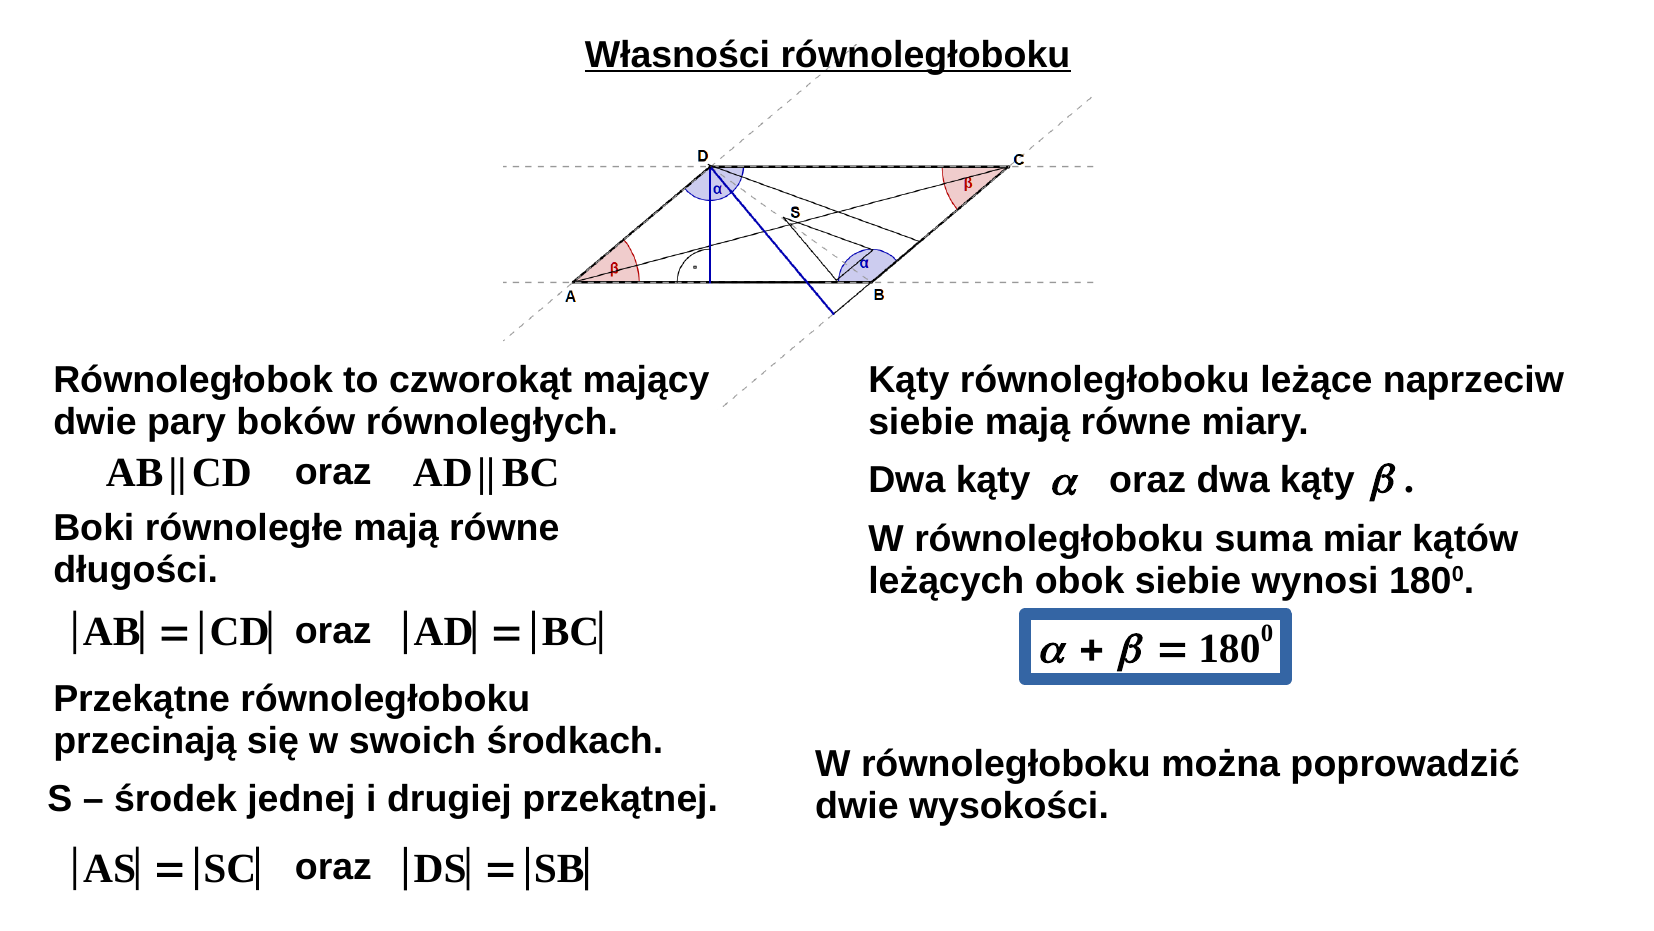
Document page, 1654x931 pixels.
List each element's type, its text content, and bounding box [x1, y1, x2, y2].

chart [1042, 472, 1087, 497]
text_box W równoległoboku można poprowadzić dwie wysokości. [800, 734, 1602, 835]
text_box Równoległobok to czworokąt mający dwie pary boków równoległych. [38, 350, 729, 450]
text_box oraz [280, 602, 431, 659]
text_box Dwa kąty [853, 451, 1051, 509]
text_box Własności równoległoboku [570, 26, 1118, 85]
chart [98, 450, 258, 495]
text_box oraz [280, 450, 431, 498]
text_box oraz [280, 838, 431, 896]
chart [62, 608, 280, 655]
text_box Kąty równoległoboku leżące naprzeciw siebie mają równe miary. [853, 350, 1621, 450]
text_box Boki równoległe mają równe długości. [38, 498, 729, 598]
text_box Przekątne równoległoboku przecinają się w swoich środkach. [38, 669, 729, 769]
chart [1361, 454, 1421, 503]
chart [62, 844, 274, 891]
chart [405, 450, 565, 495]
text_box W równoległoboku suma miar kątów leżących obok siebie wynosi 1800. [853, 510, 1621, 610]
text_box S – środek jednej i drugiej przekątnej. [32, 770, 762, 836]
chart [1031, 620, 1281, 674]
picture [503, 44, 1095, 410]
chart [393, 844, 603, 892]
text_box oraz dwa kąty [1094, 450, 1472, 508]
chart [393, 608, 618, 655]
